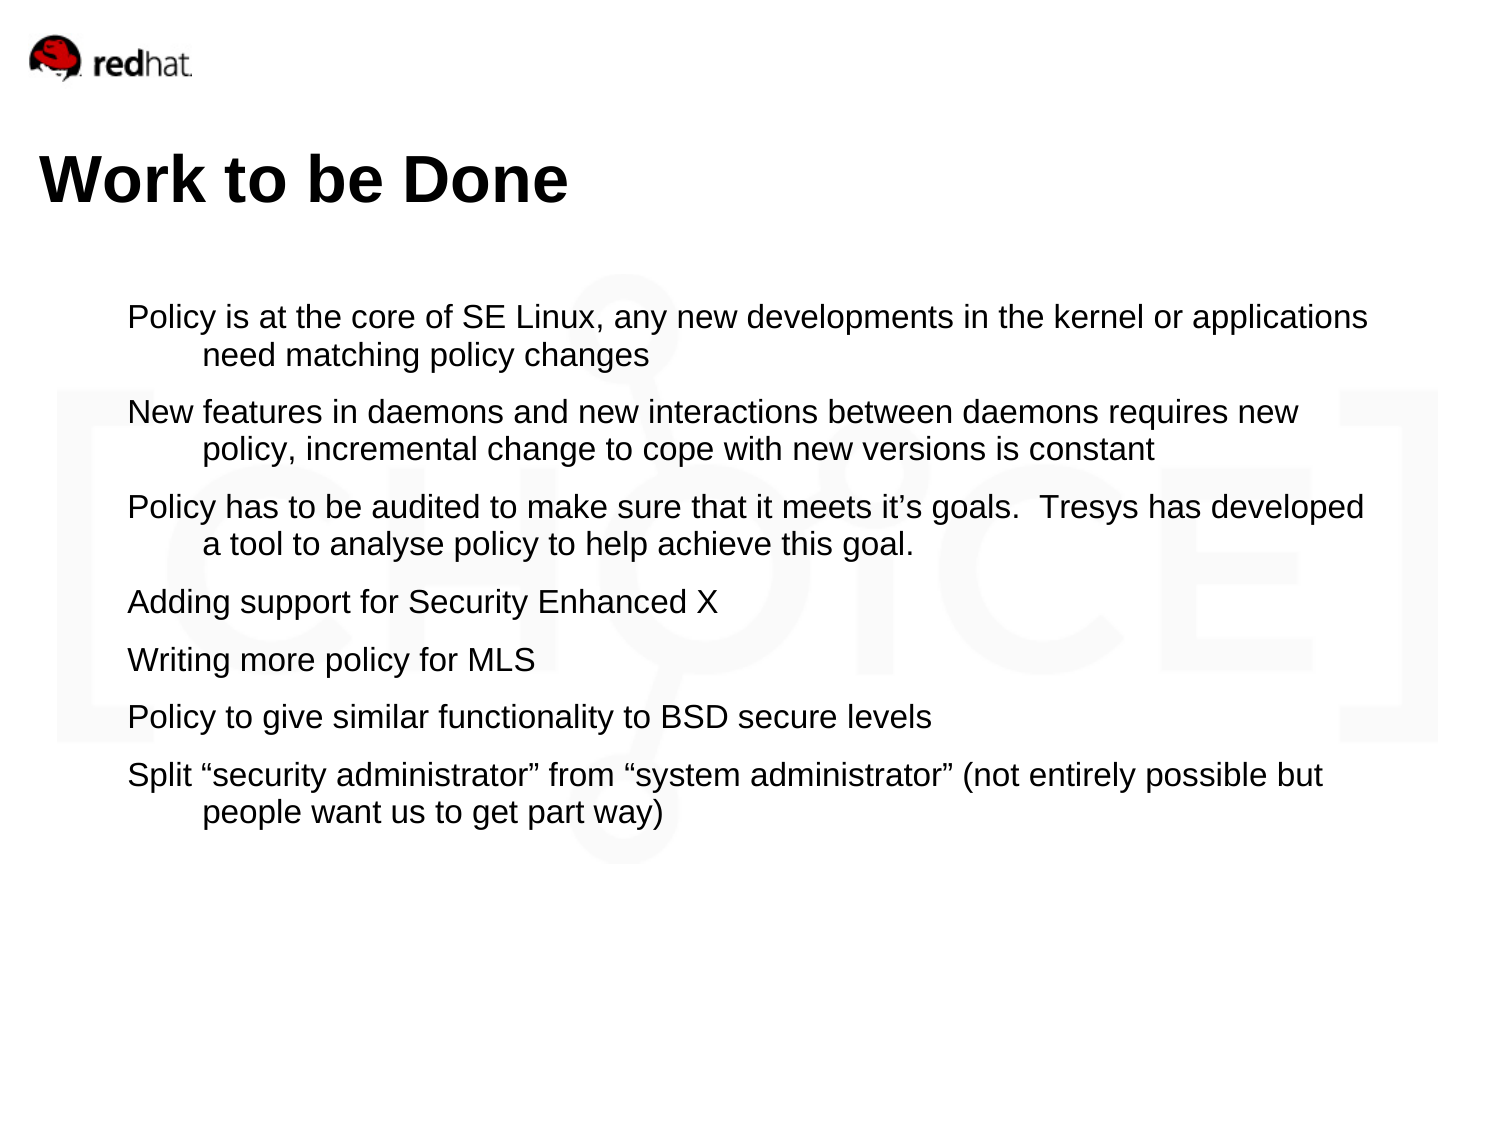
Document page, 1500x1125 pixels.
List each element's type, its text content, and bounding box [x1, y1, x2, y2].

picture [57, 274, 1438, 864]
title Work to be Done [25, 96, 1378, 225]
list Policy is at the core of SE Linux, any new developments in the kernel or applications need matching policy changes New features in daemons and new interactions between daemons requires new policy, incremental change to cope with new versions is constant Policy has to be audited to make sure that it meets it’s goals. Tresys has developed a tool to analyse policy to help achieve this goal. Adding support for Security Enhanced X Writing more policy for MLS Policy to give similar functionality to BSD secure levels Split “security administrator” from “system administrator” (not entirely possible but people want us to get part way) [112, 291, 1389, 932]
picture [28, 33, 192, 89]
